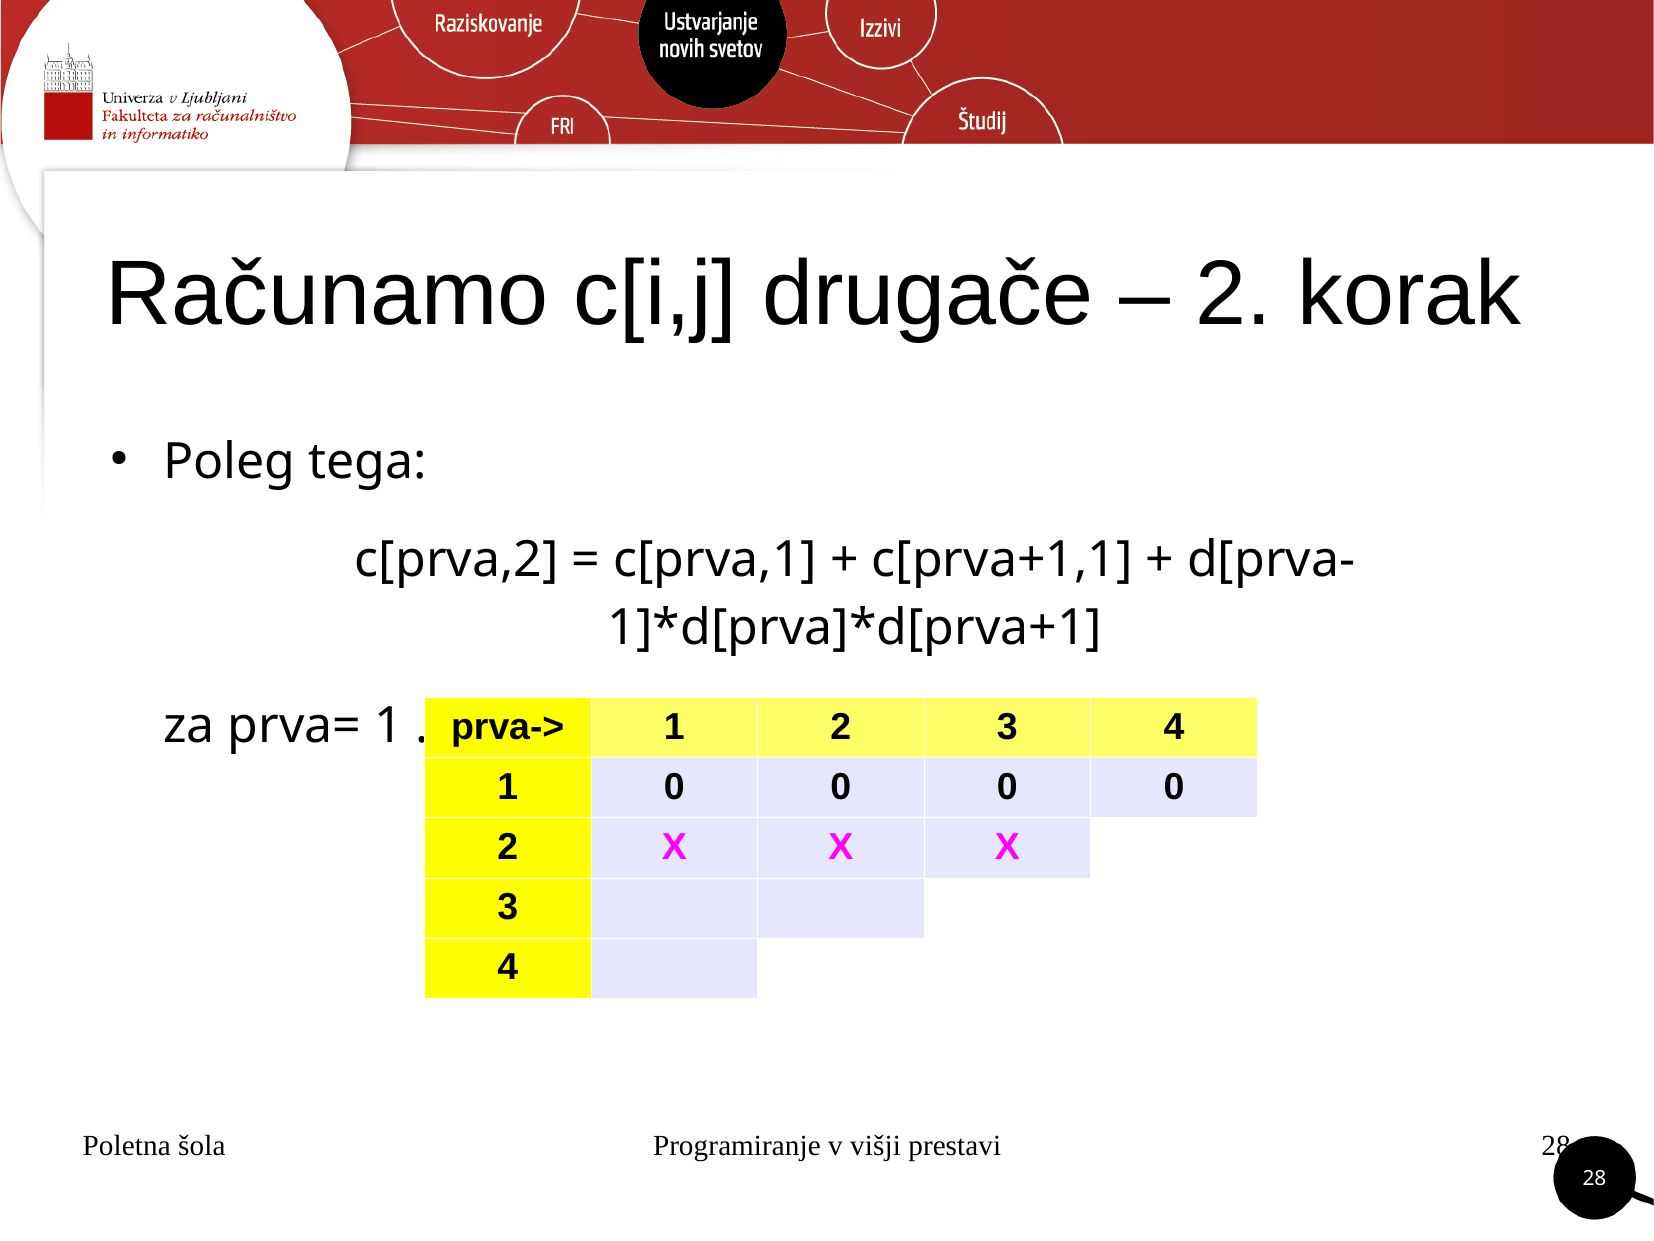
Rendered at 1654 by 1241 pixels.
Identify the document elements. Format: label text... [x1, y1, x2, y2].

table_cell 0 [758, 758, 924, 817]
text_box <številka> [1553, 1145, 1636, 1212]
table_header 2 [758, 698, 924, 757]
table_cell [758, 879, 924, 938]
table_cell X [758, 818, 924, 878]
table_header 4 [1091, 698, 1257, 757]
table_header 1 [592, 698, 757, 757]
table_header 3 [925, 698, 1090, 757]
table_cell 0 [925, 758, 1090, 817]
table_cell 2 [425, 818, 591, 878]
table_cell X [925, 818, 1090, 878]
table_cell [592, 939, 757, 998]
table_header prva-> [425, 698, 591, 757]
table_cell [758, 939, 924, 998]
title Računamo c[i,j] drugače – 2. korak [35, 188, 1524, 397]
table_cell [592, 879, 757, 938]
list Poleg tega: c[prva,2] = c[prva,1] + c[prva+1,1] + d[prva-1]*d[prva]*d[prva+1] za prva= 1 … n [92, 425, 1548, 1063]
table_cell X [592, 818, 757, 878]
table_cell 0 [592, 758, 757, 817]
picture [0, 0, 1654, 1241]
table_cell [1091, 939, 1257, 998]
table_cell [925, 879, 1090, 938]
table_cell 0 [1091, 758, 1257, 817]
table_cell [1091, 879, 1257, 938]
table_cell 1 [425, 758, 591, 817]
table_cell 4 [425, 939, 591, 998]
table_cell [1091, 818, 1257, 878]
table_cell 3 [425, 879, 591, 938]
table_cell [925, 939, 1090, 998]
